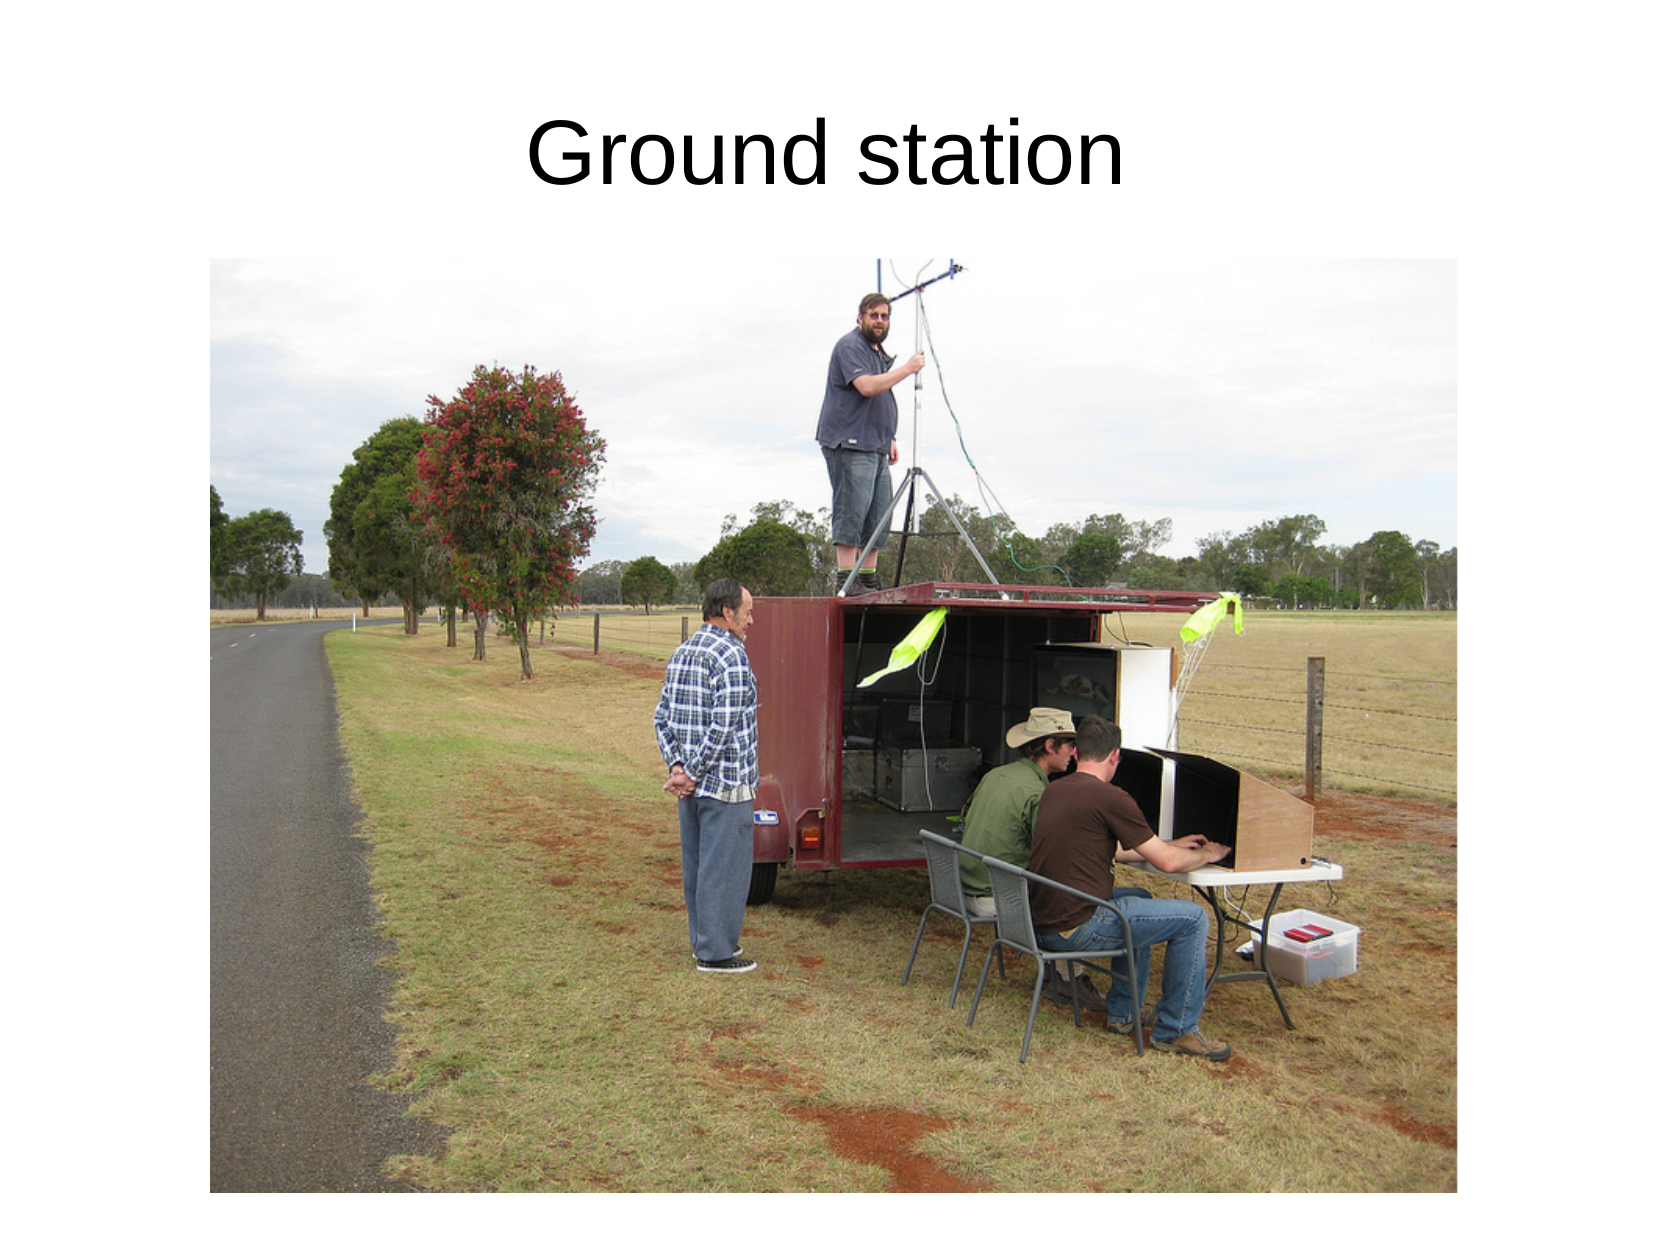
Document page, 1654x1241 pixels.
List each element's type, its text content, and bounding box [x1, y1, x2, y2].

title Ground station [82, 49, 1571, 257]
picture [210, 256, 1459, 1193]
